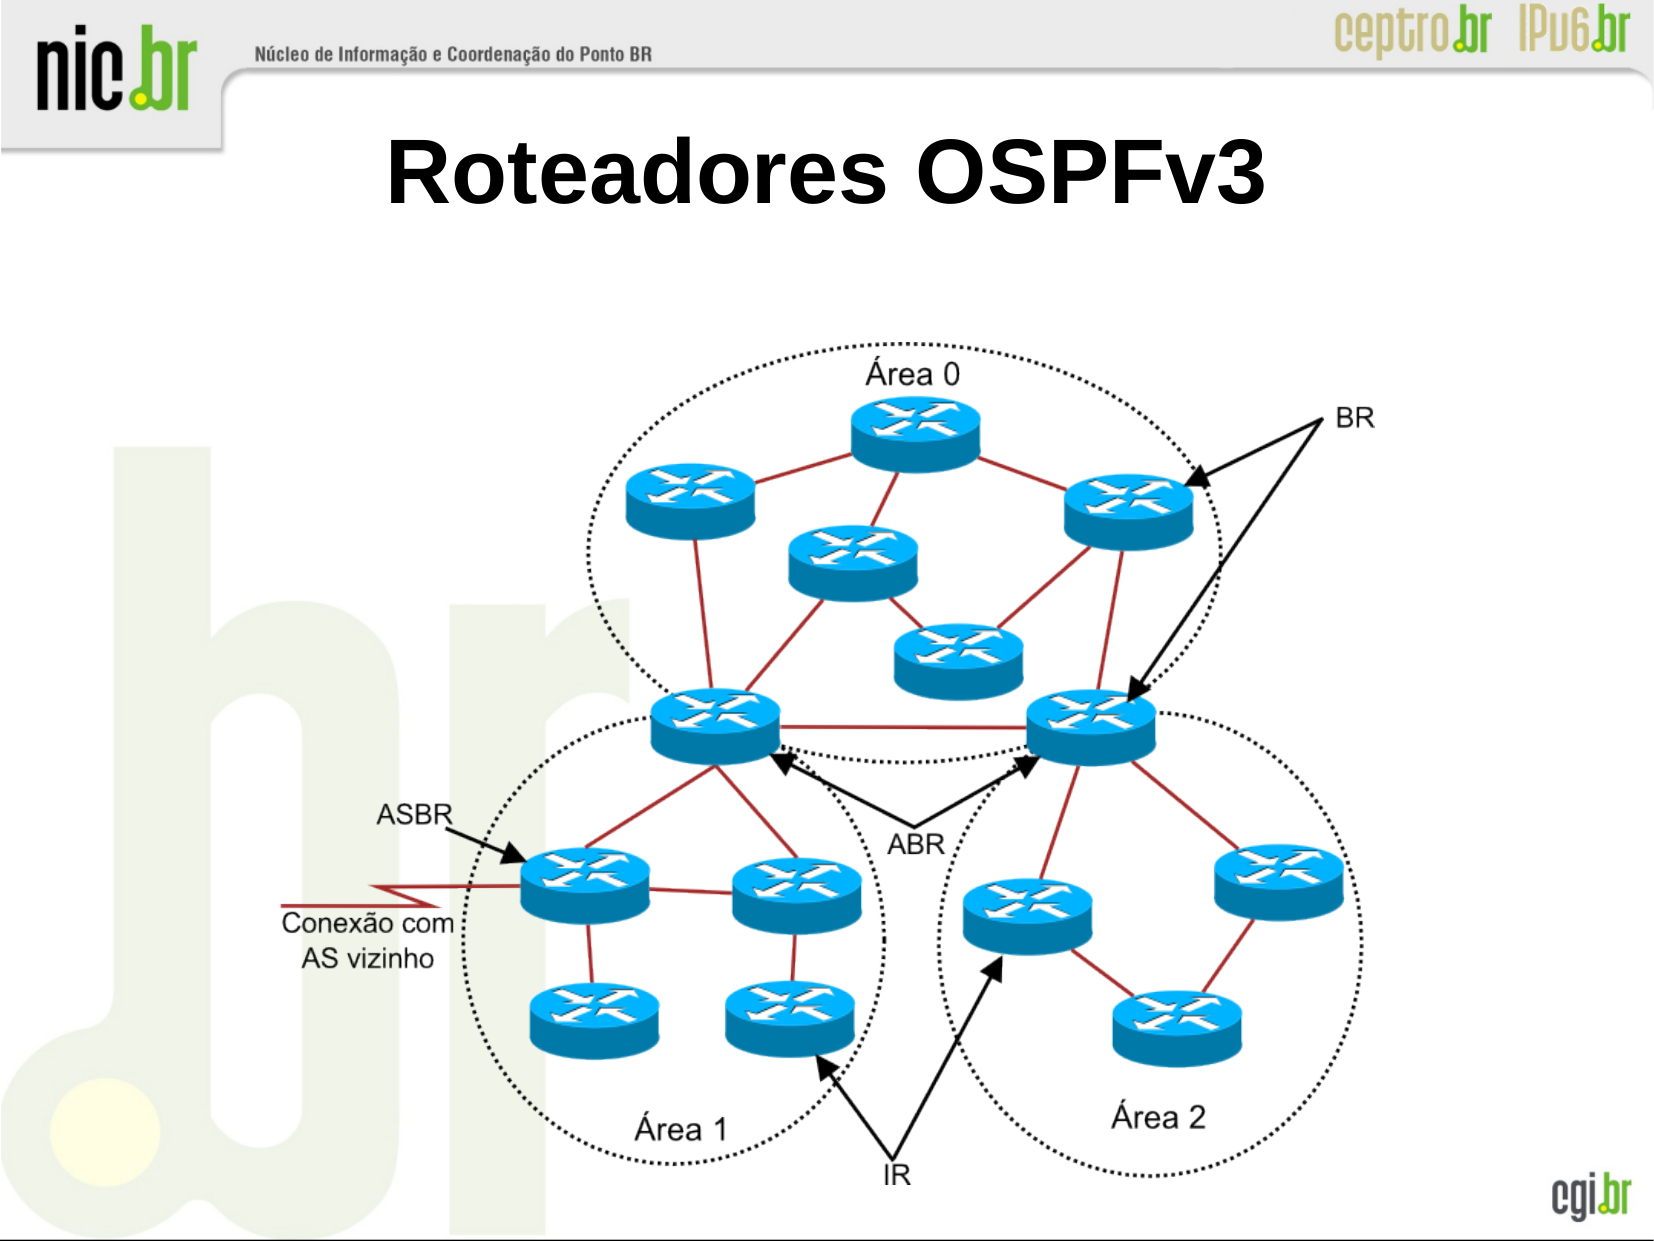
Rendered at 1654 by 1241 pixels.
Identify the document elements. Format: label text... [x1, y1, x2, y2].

text_box Roteadores OSPFv3 [0, 97, 1654, 216]
picture [0, 0, 1654, 97]
picture [0, 216, 1654, 1241]
